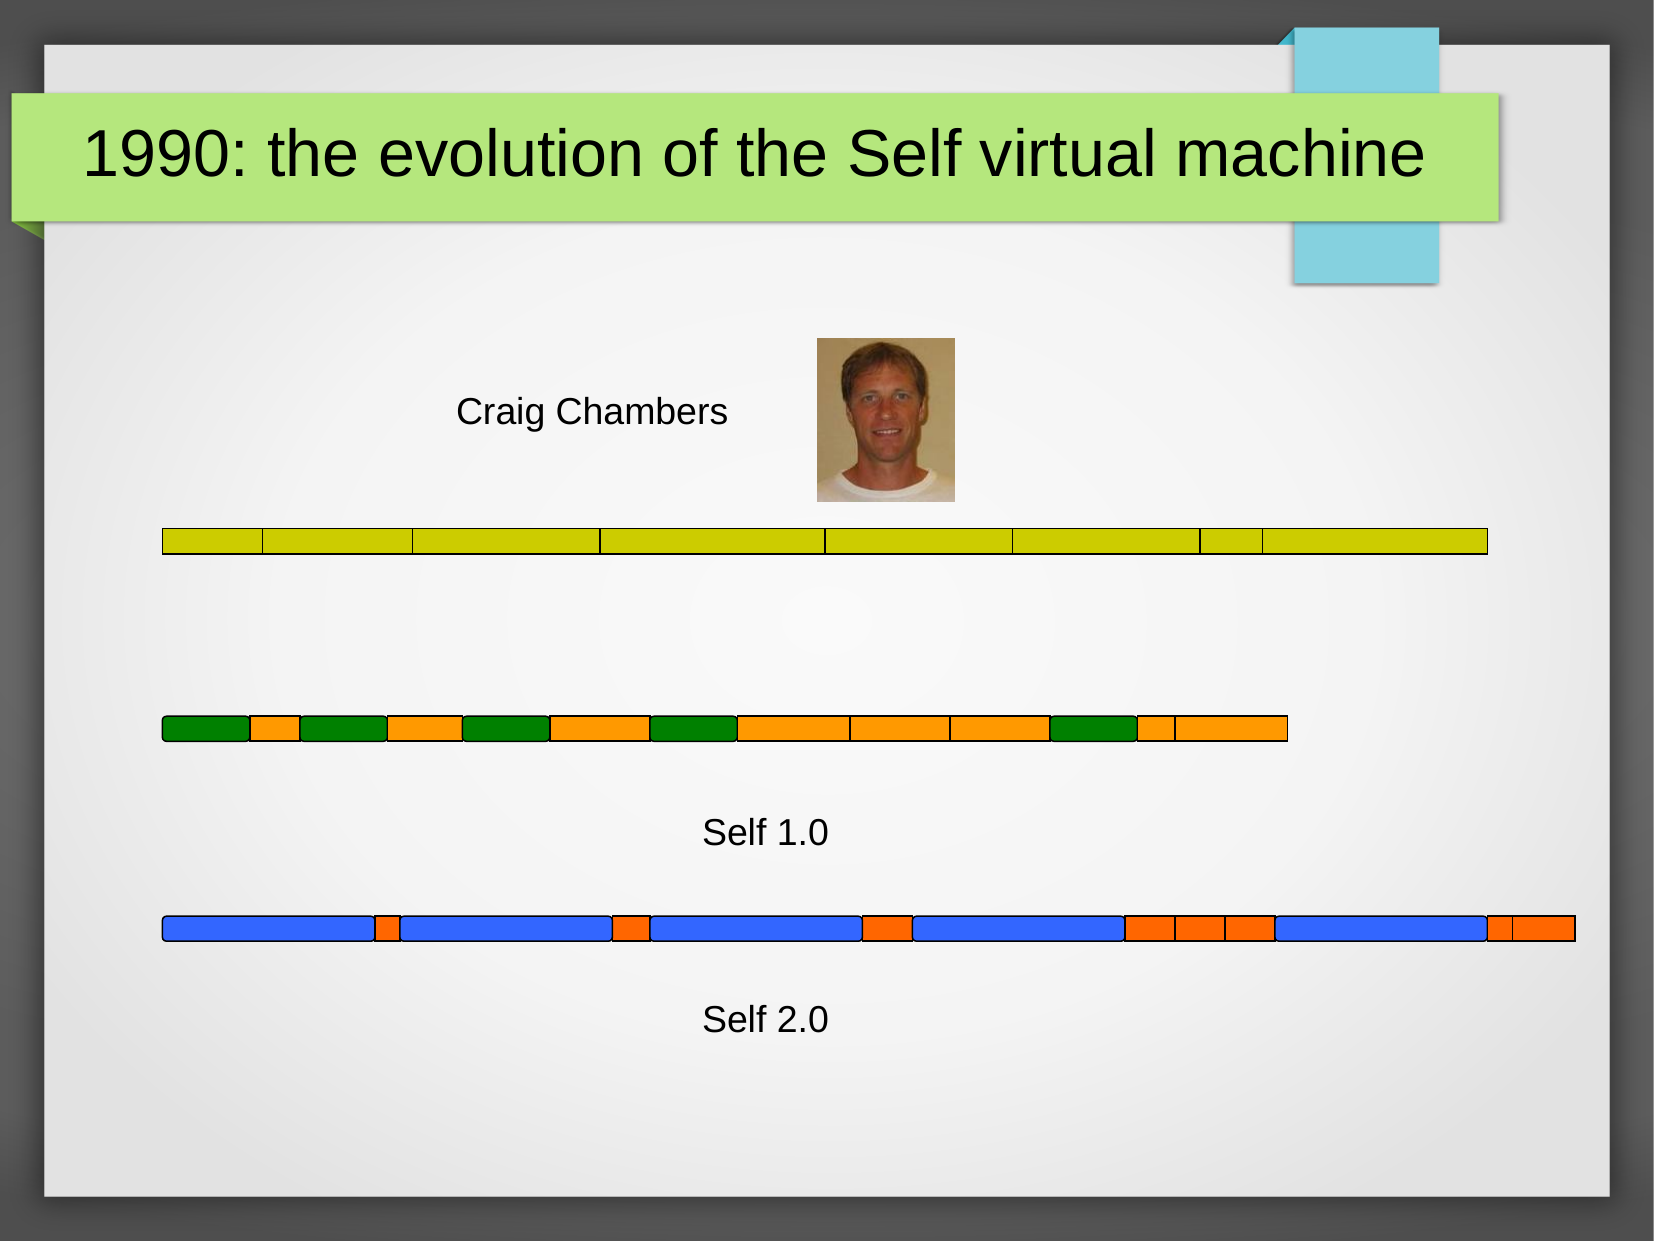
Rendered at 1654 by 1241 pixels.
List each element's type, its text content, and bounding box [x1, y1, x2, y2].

text_box [162, 716, 1288, 742]
text_box [162, 528, 1488, 554]
text_box Self 1.0 [687, 803, 1125, 862]
title 1990: the evolution of the Self virtual machine [82, 0, 1571, 307]
picture [0, 0, 1654, 1241]
text_box [162, 916, 1575, 942]
text_box Craig Chambers [441, 382, 817, 440]
text_box Self 2.0 [687, 991, 1125, 1049]
